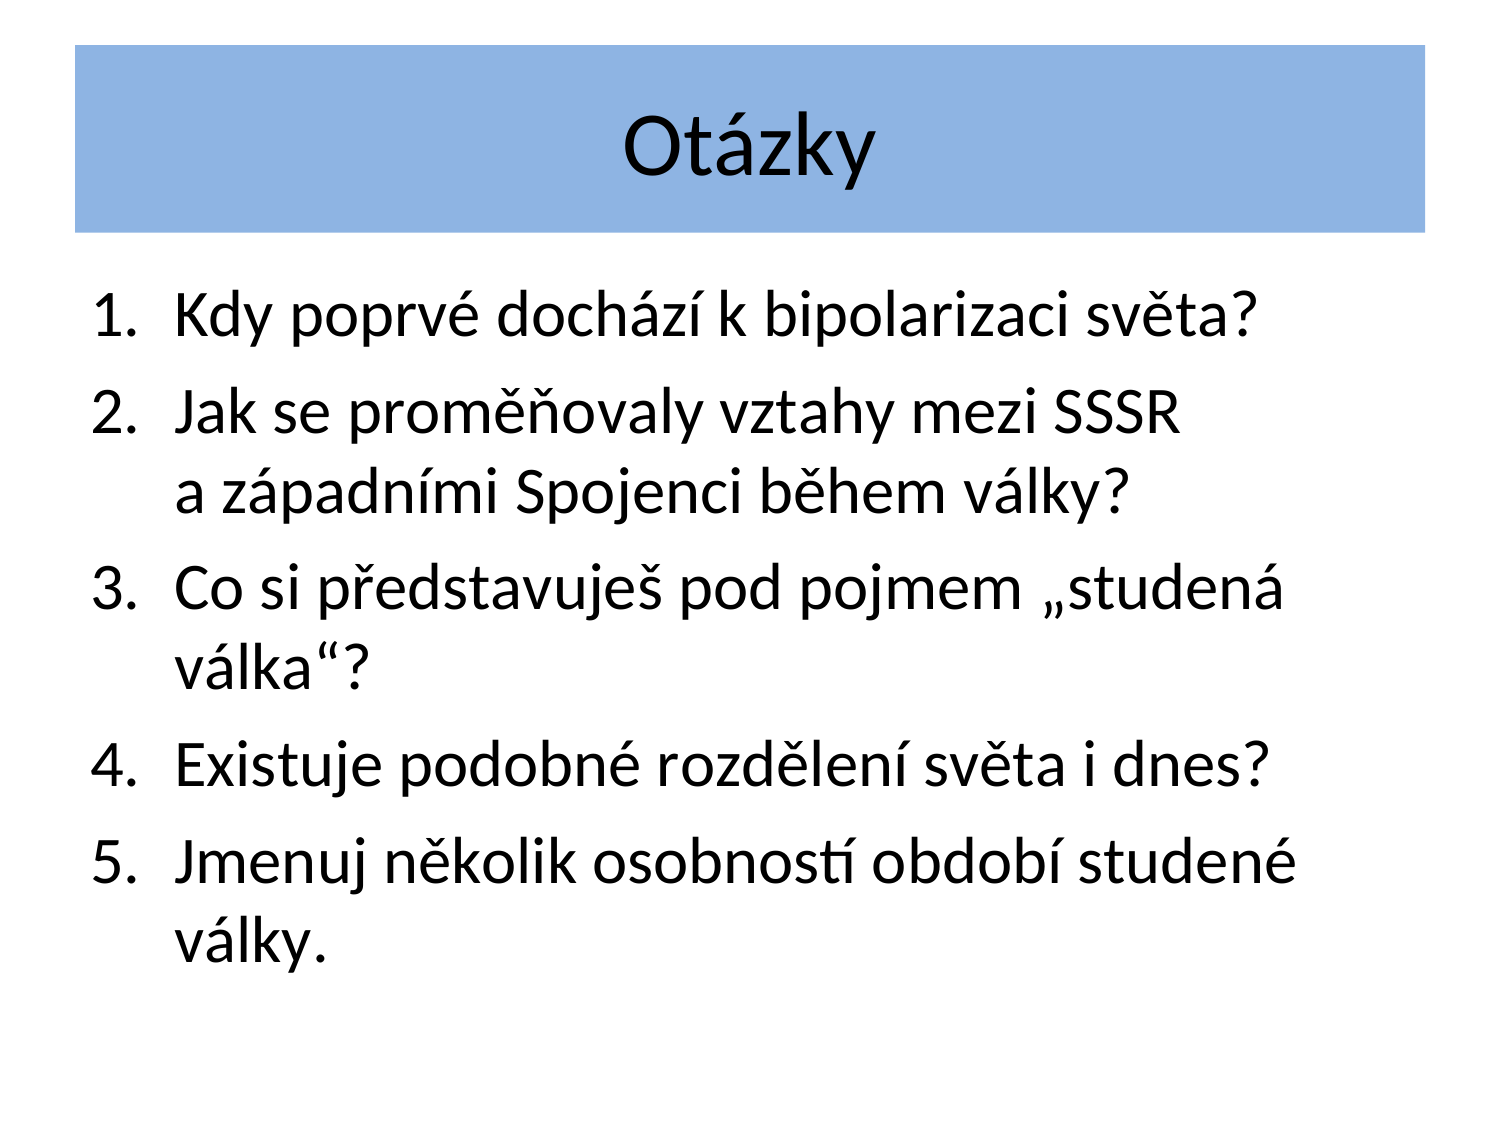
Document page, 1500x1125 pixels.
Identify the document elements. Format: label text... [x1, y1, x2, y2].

title Otázky [75, 45, 1426, 233]
list Kdy poprvé dochází k bipolarizaci světa? Jak se proměňovaly vztahy mezi SSSR a západními Spojenci během války? Co si představuješ pod pojmem „studená válka“? Existuje podobné rozdělení světa i dnes? Jmenuj několik osobností období studené války. [75, 262, 1426, 1083]
